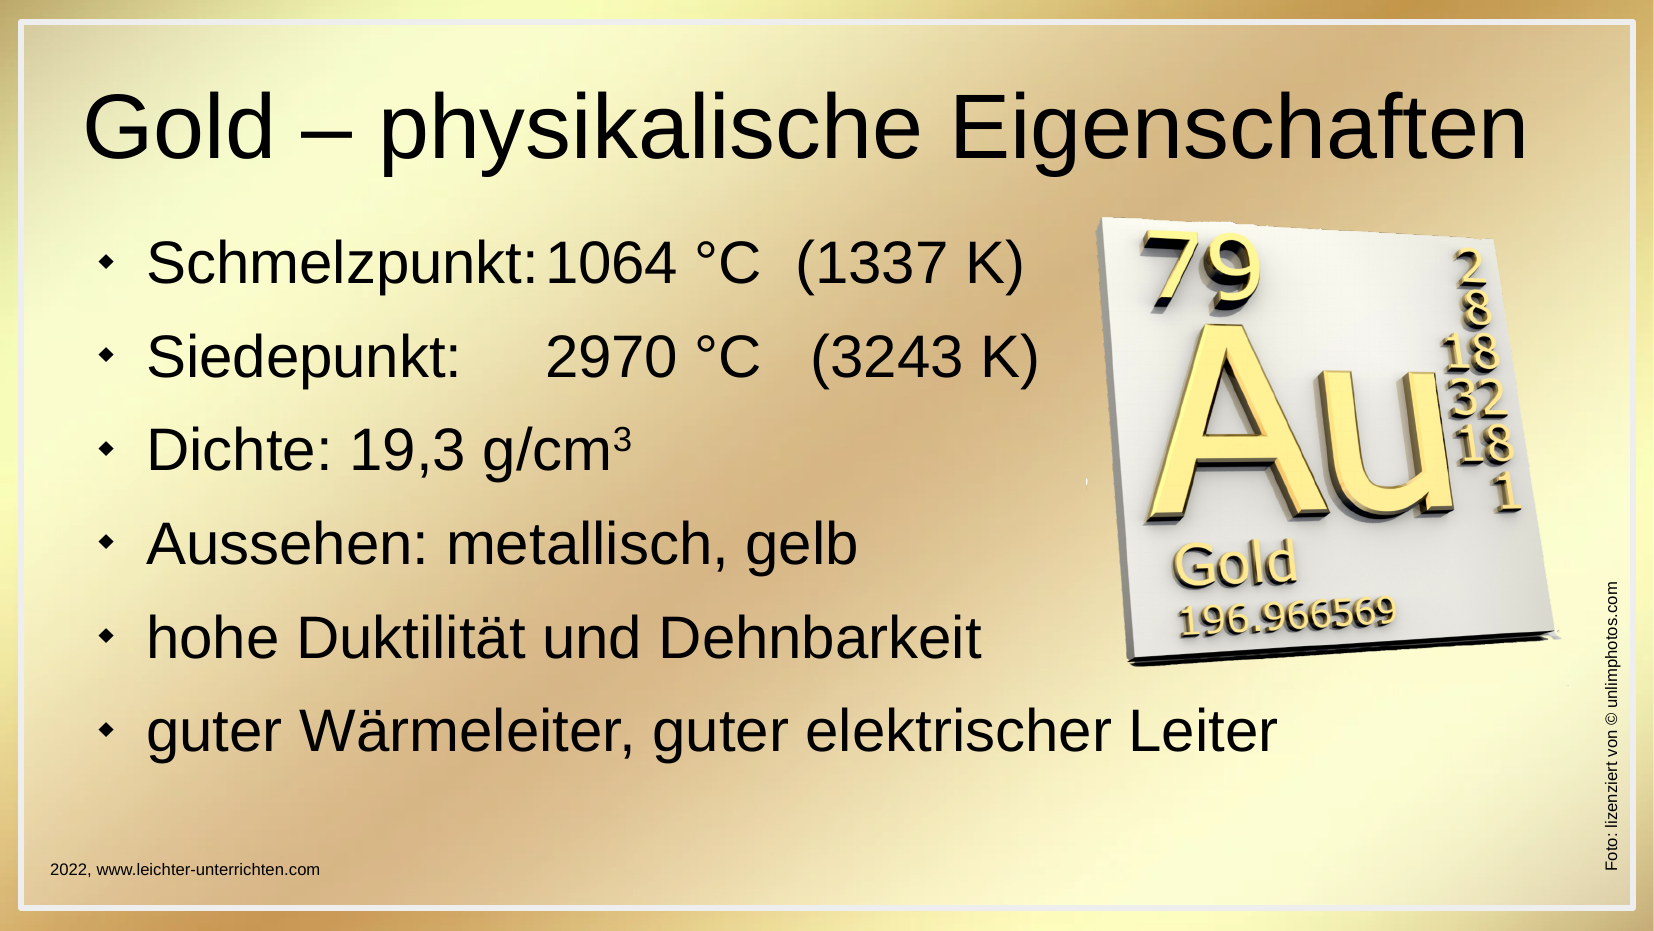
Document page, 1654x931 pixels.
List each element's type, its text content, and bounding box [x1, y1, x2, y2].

title Gold – physikalische Eigenschaften [82, 48, 1571, 205]
picture [0, 0, 1654, 931]
list Schmelzpunkt: 1064 °C (1337 K) Siedepunkt: 2970 °C (3243 K) Dichte: 19,3 g/cm3 Aussehen: metallisch, gelb hohe Duktilität und Dehnbarkeit guter Wärmeleiter, guter elektrischer Leiter [82, 229, 1571, 769]
text_box Foto: lizenziert von © unlimphotos.com [1594, 566, 1629, 887]
